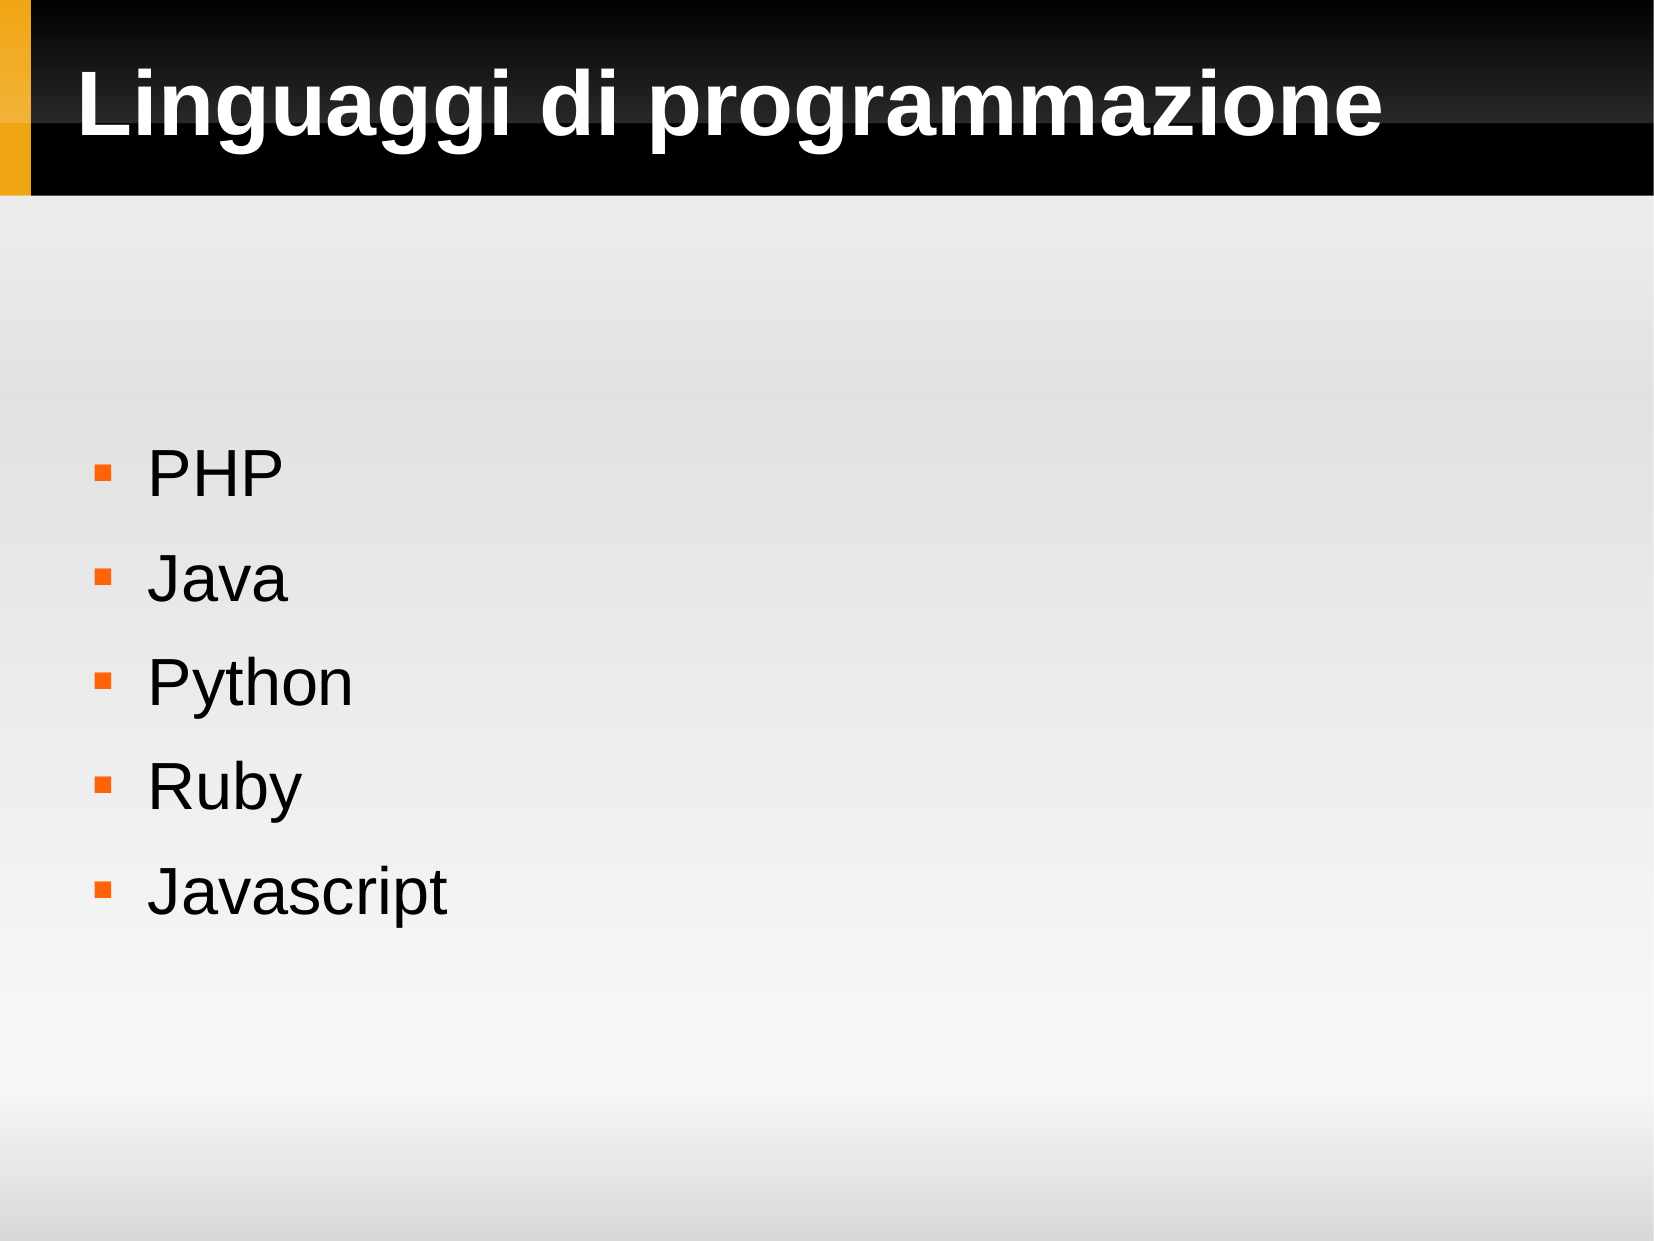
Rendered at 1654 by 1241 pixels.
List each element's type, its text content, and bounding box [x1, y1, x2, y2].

list PHP Java Python Ruby Javascript [76, 436, 1565, 1241]
title Linguaggi di programmazione [76, 7, 1565, 200]
picture [0, 0, 1654, 1241]
